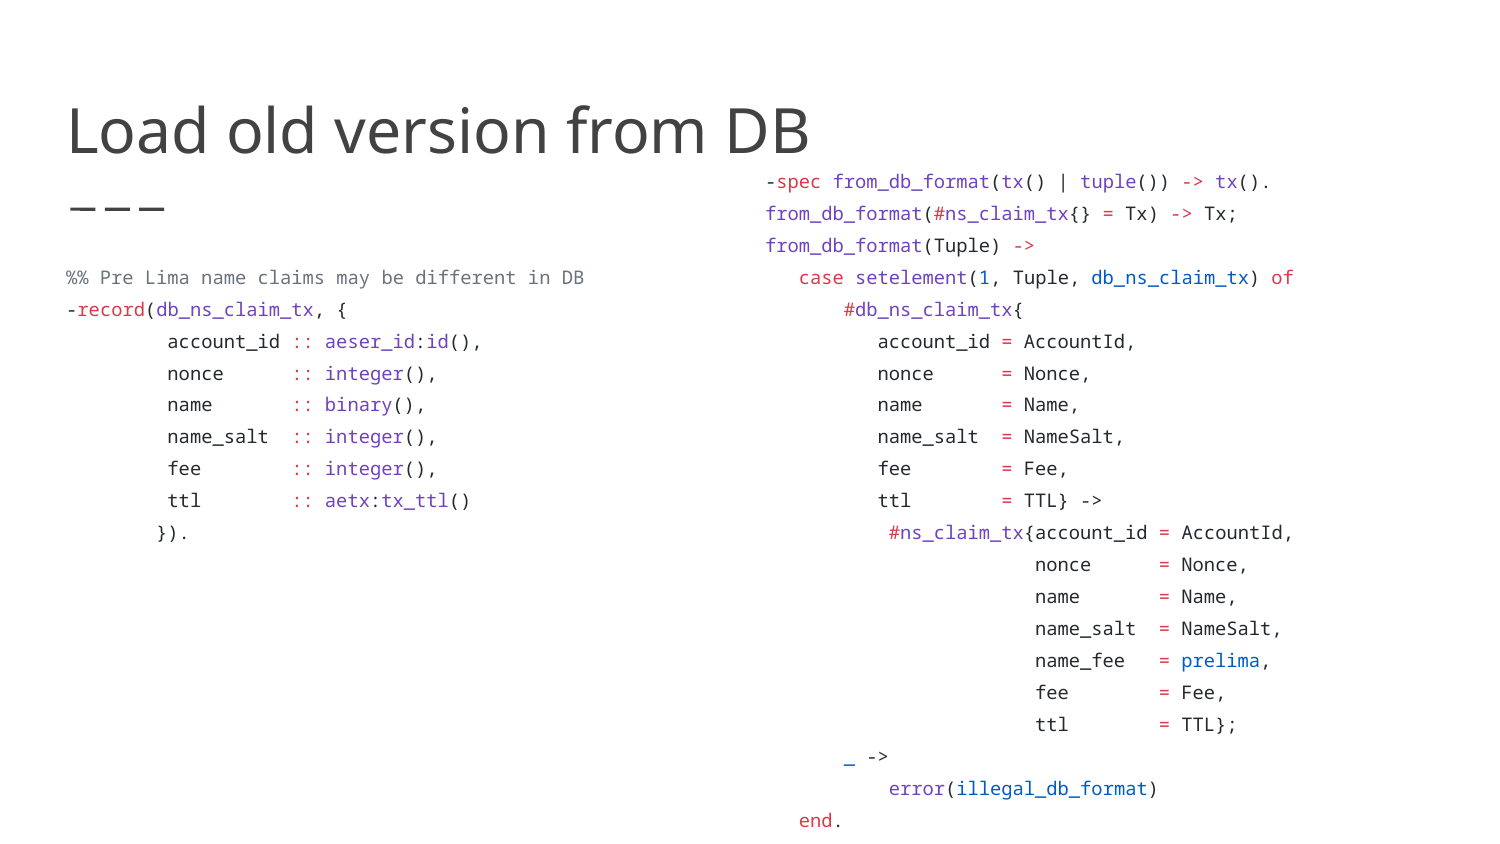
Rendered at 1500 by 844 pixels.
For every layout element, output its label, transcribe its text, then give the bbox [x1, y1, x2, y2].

title Load old version from DB [51, 61, 1449, 182]
list -spec from_db_format(tx() | tuple()) -> tx(). from_db_format(#ns_claim_tx{} = Tx) -> Tx; from_db_format(Tuple) -> case setelement(1, Tuple, db_ns_claim_tx) of #db_ns_claim_tx{ account_id = AccountId, nonce = Nonce, name = Name, name_salt = NameSalt, fee = Fee, ttl = TTL} -> #ns_claim_tx{account_id = AccountId, nonce = Nonce, name = Name, name_salt = NameSalt, name_fee = prelima, fee = Fee, ttl = TTL}; _ -> error(illegal_db_format) end. [750, 145, 1449, 654]
list %% Pre Lima name claims may be different in DB -record(db_ns_claim_tx, { account_id :: aeser_id:id(), nonce :: integer(), name :: binary(), name_salt :: integer(), fee :: integer(), ttl :: aetx:tx_ttl() }). [51, 240, 750, 750]
